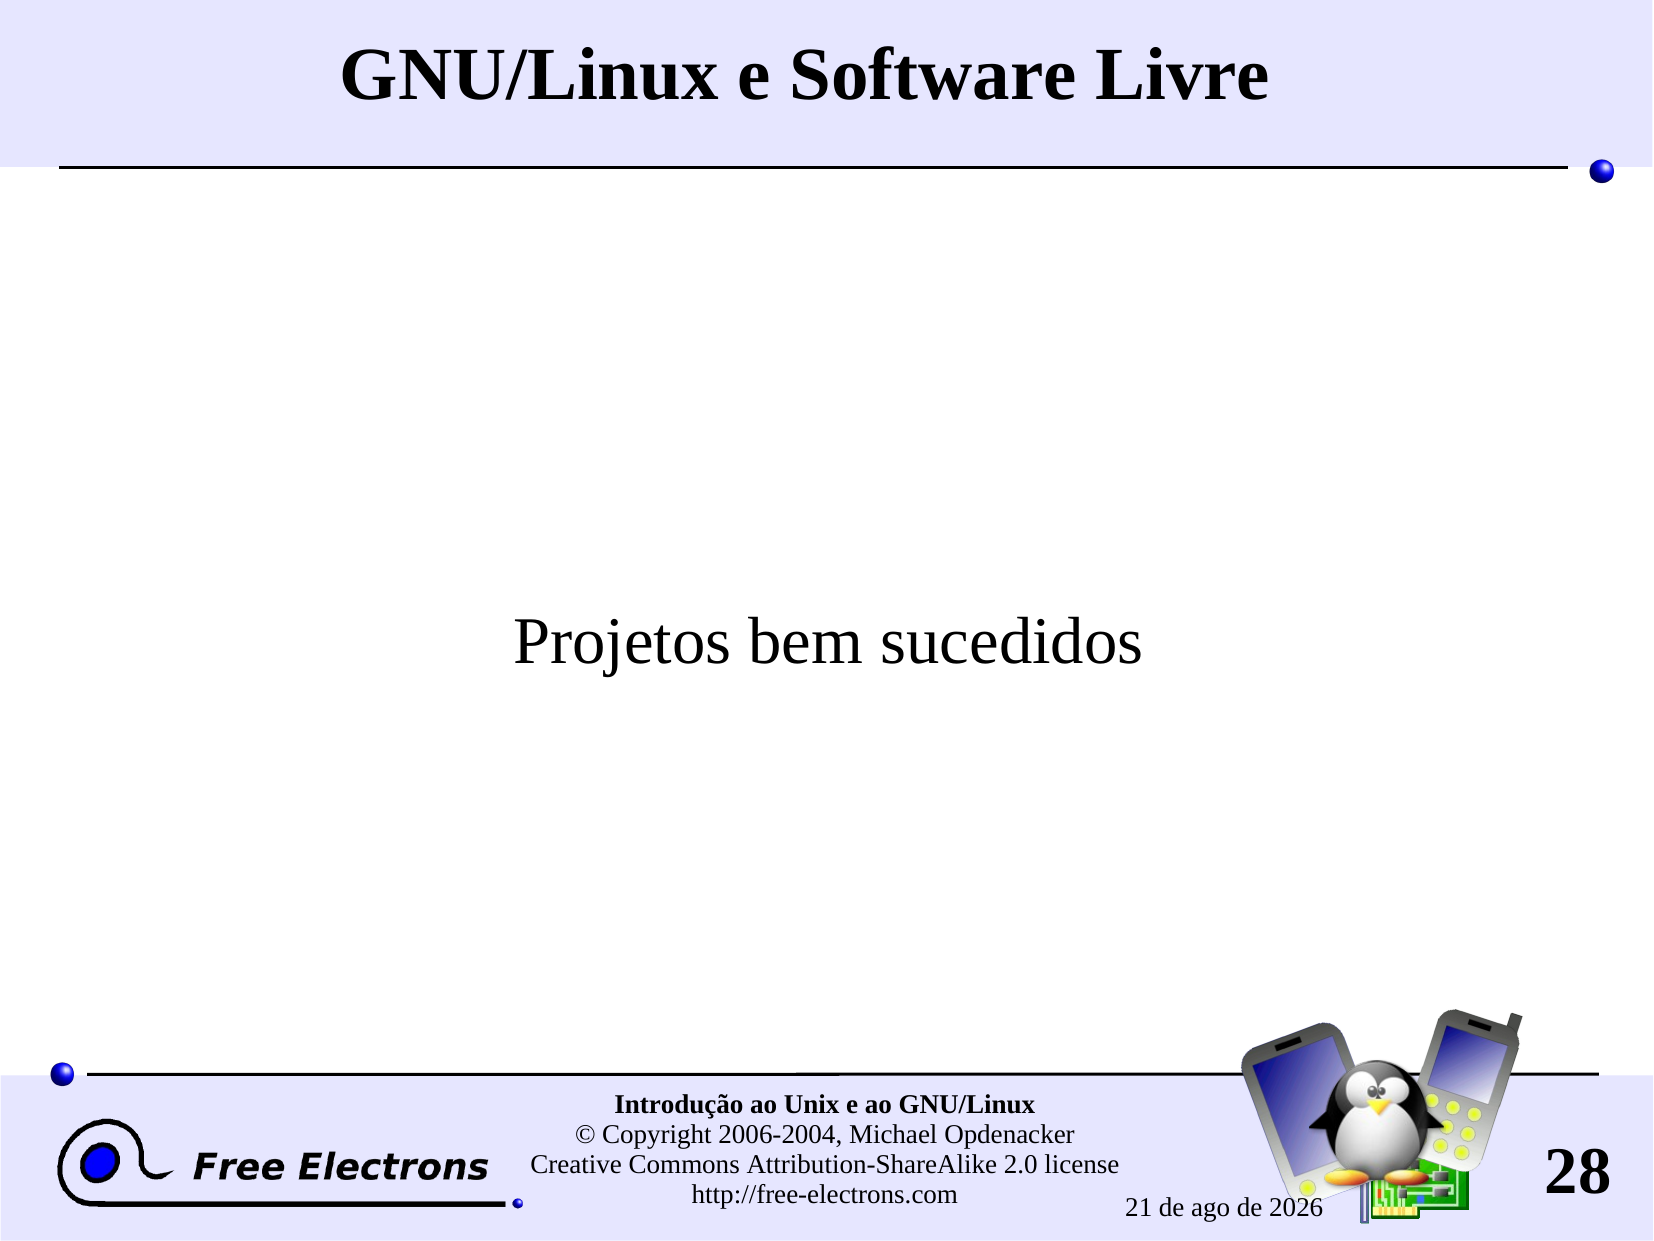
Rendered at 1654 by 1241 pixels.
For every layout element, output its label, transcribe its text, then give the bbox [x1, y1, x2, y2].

picture [50, 1108, 527, 1216]
picture [1285, 1199, 1292, 1215]
picture [1231, 1008, 1537, 1241]
subtitle Projetos bem sucedidos [105, 216, 1518, 1067]
title GNU/Linux e Software Livre [60, 25, 1551, 124]
